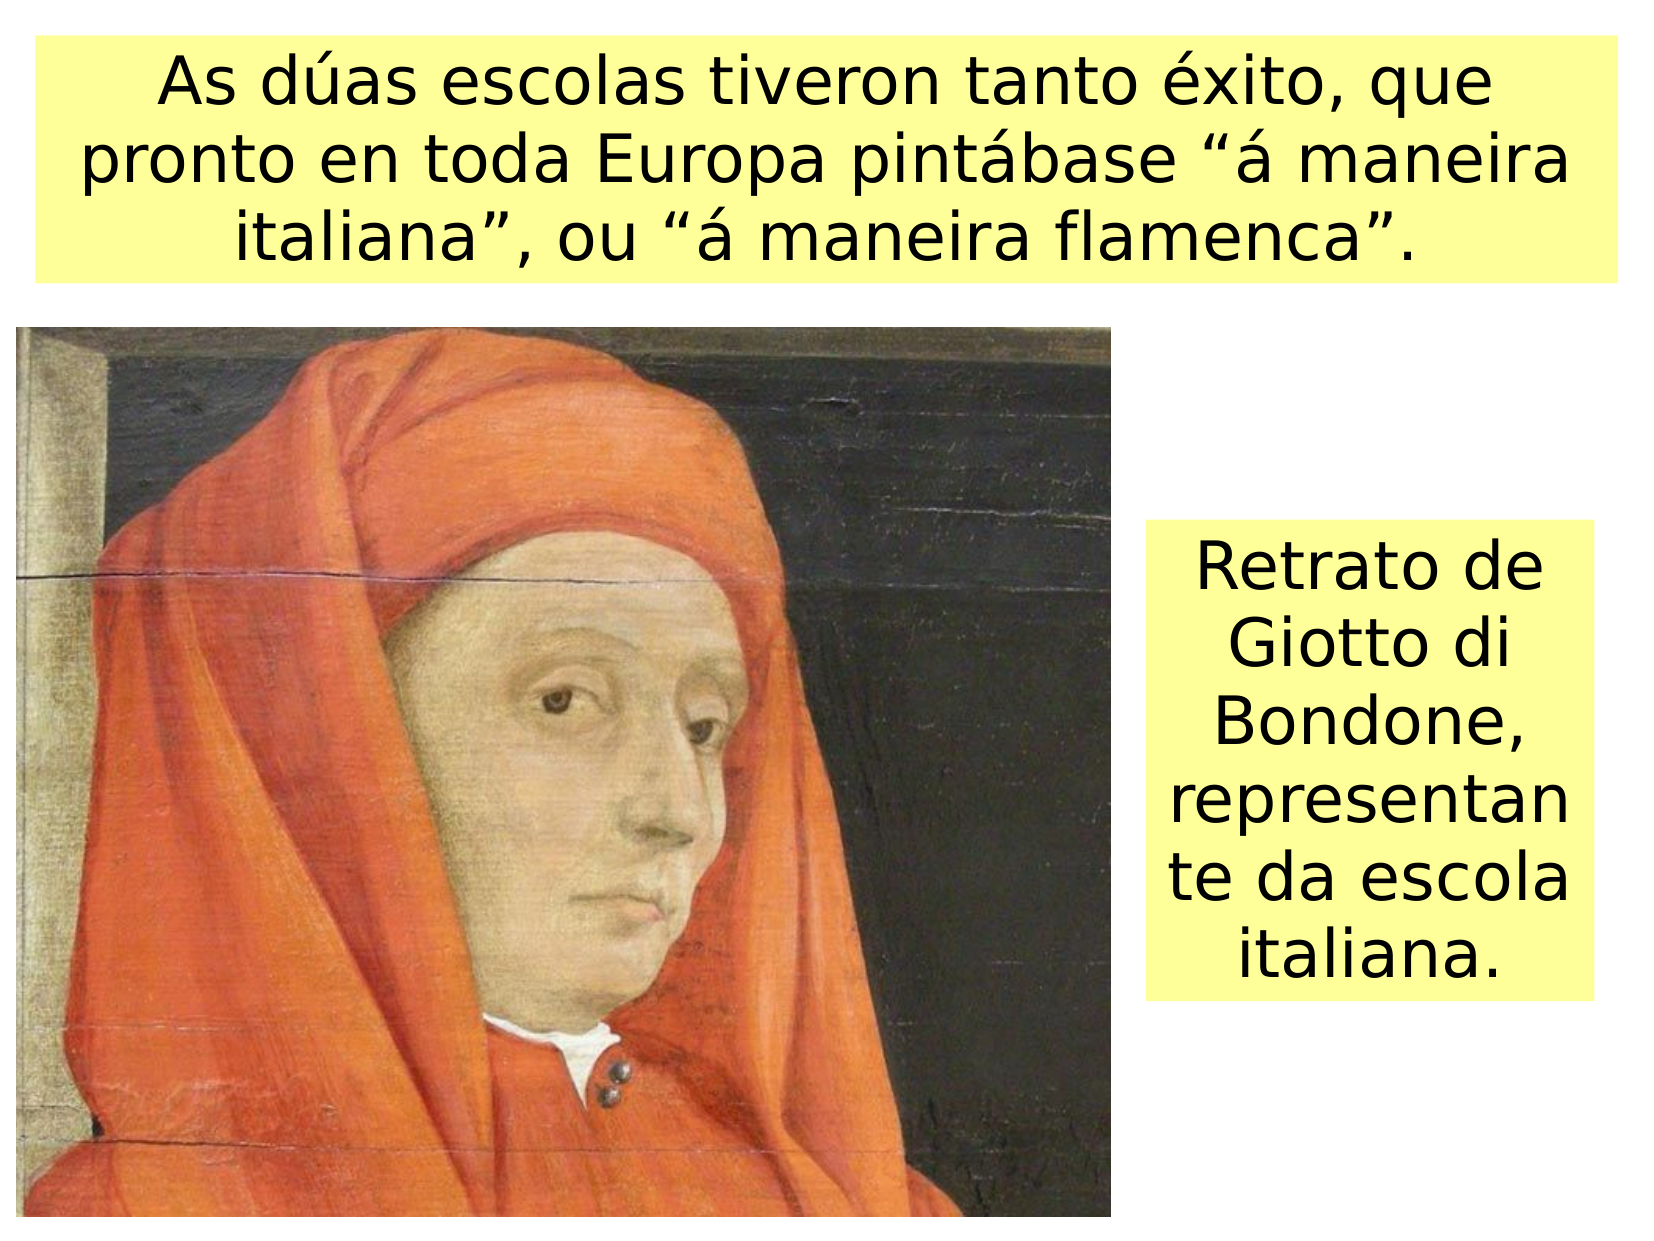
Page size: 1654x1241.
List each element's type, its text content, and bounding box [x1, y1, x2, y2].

text_box Retrato de Giotto di Bondone, representante da escola italiana. [1145, 519, 1595, 1002]
text_box As dúas escolas tiveron tanto éxito, que pronto en toda Europa pintábase “á maneira italiana”, ou “á maneira flamenca”. [35, 35, 1619, 284]
picture [16, 327, 1111, 1217]
